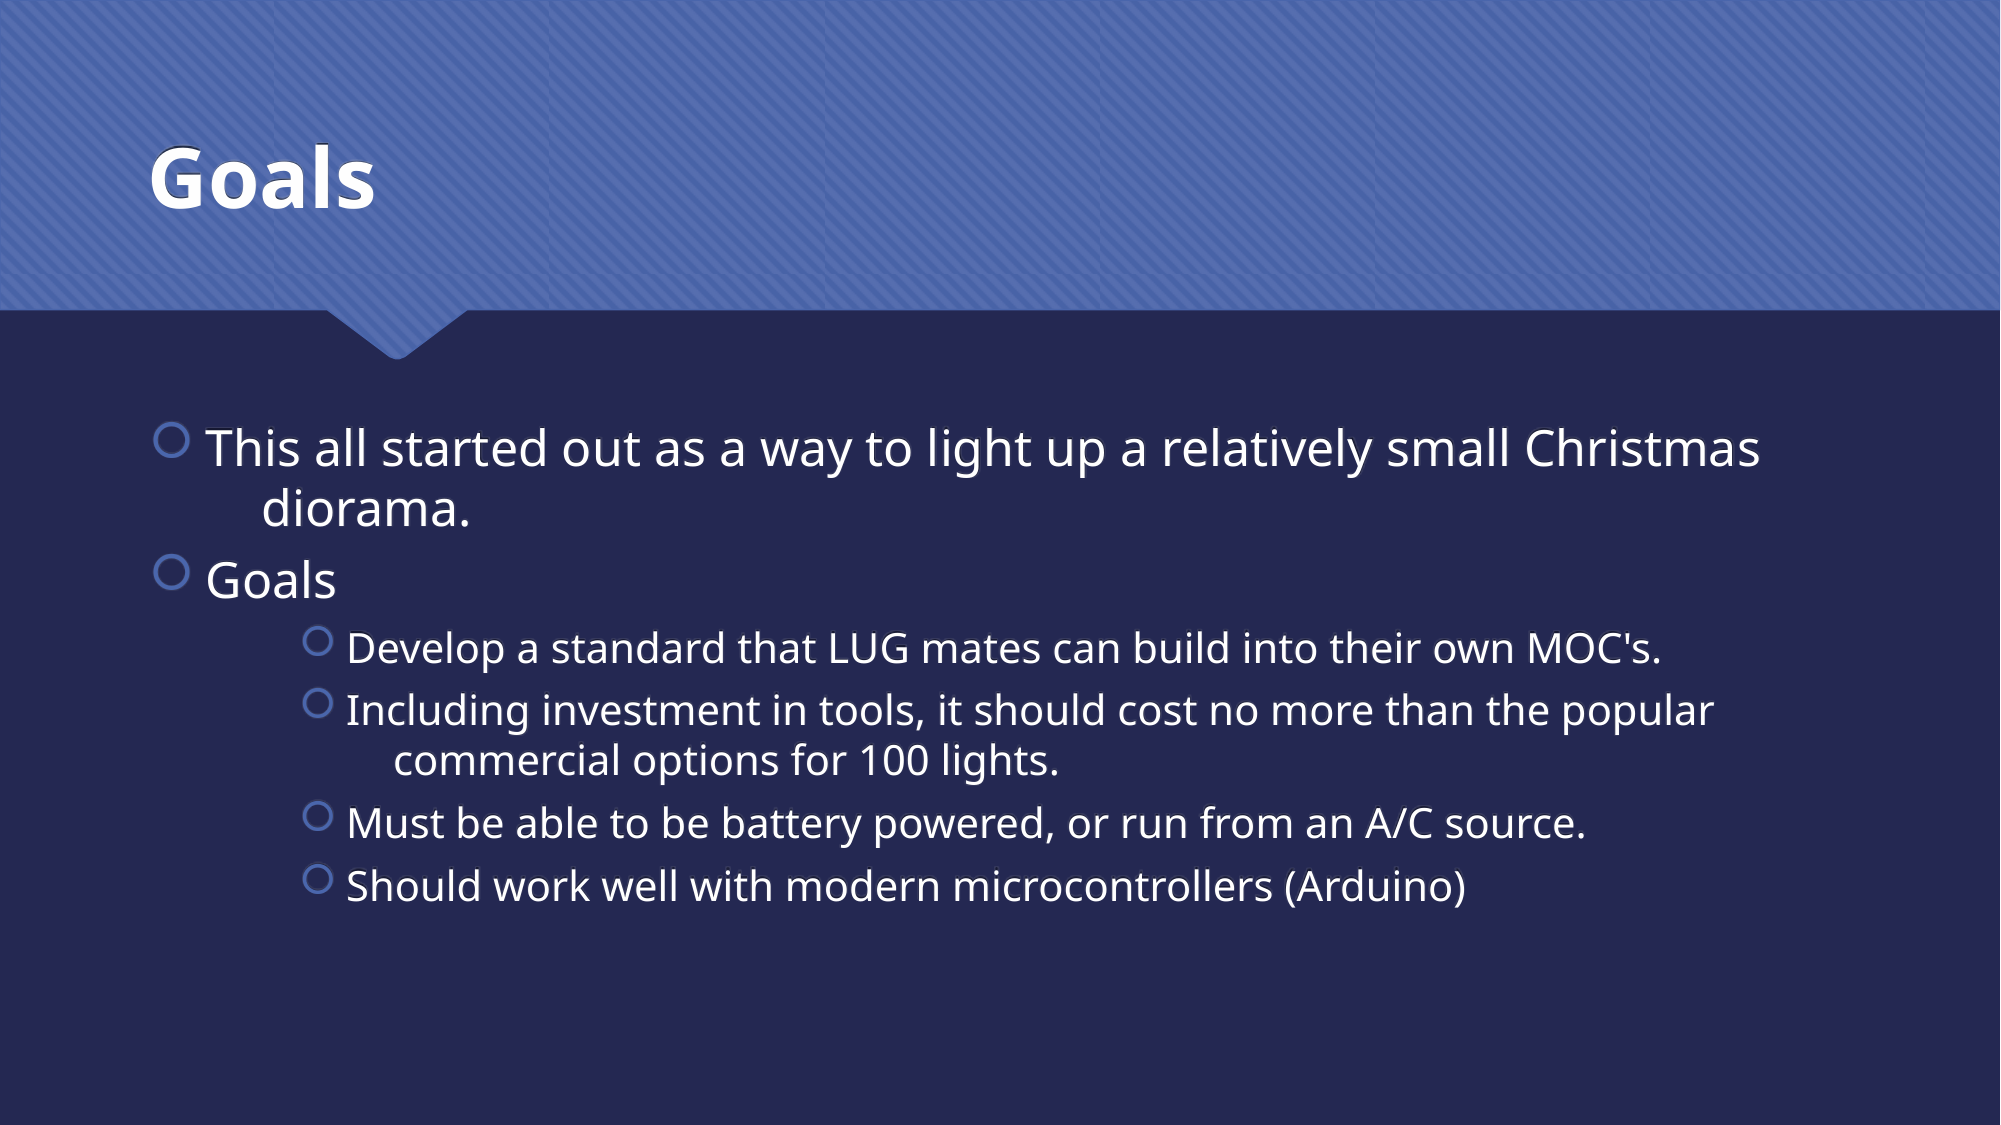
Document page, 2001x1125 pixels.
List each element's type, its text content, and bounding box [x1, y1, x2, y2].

title Goals [132, 73, 1868, 233]
list This all started out as a way to light up a relatively small Christmas diorama. Goals Develop a standard that LUG mates can build into their own MOC's. Including investment in tools, it should cost no more than the popular commercial options for 100 lights. Must be able to be battery powered, or run from an A/C source. Should work well with modern microcontrollers (Arduino) [134, 364, 1866, 962]
